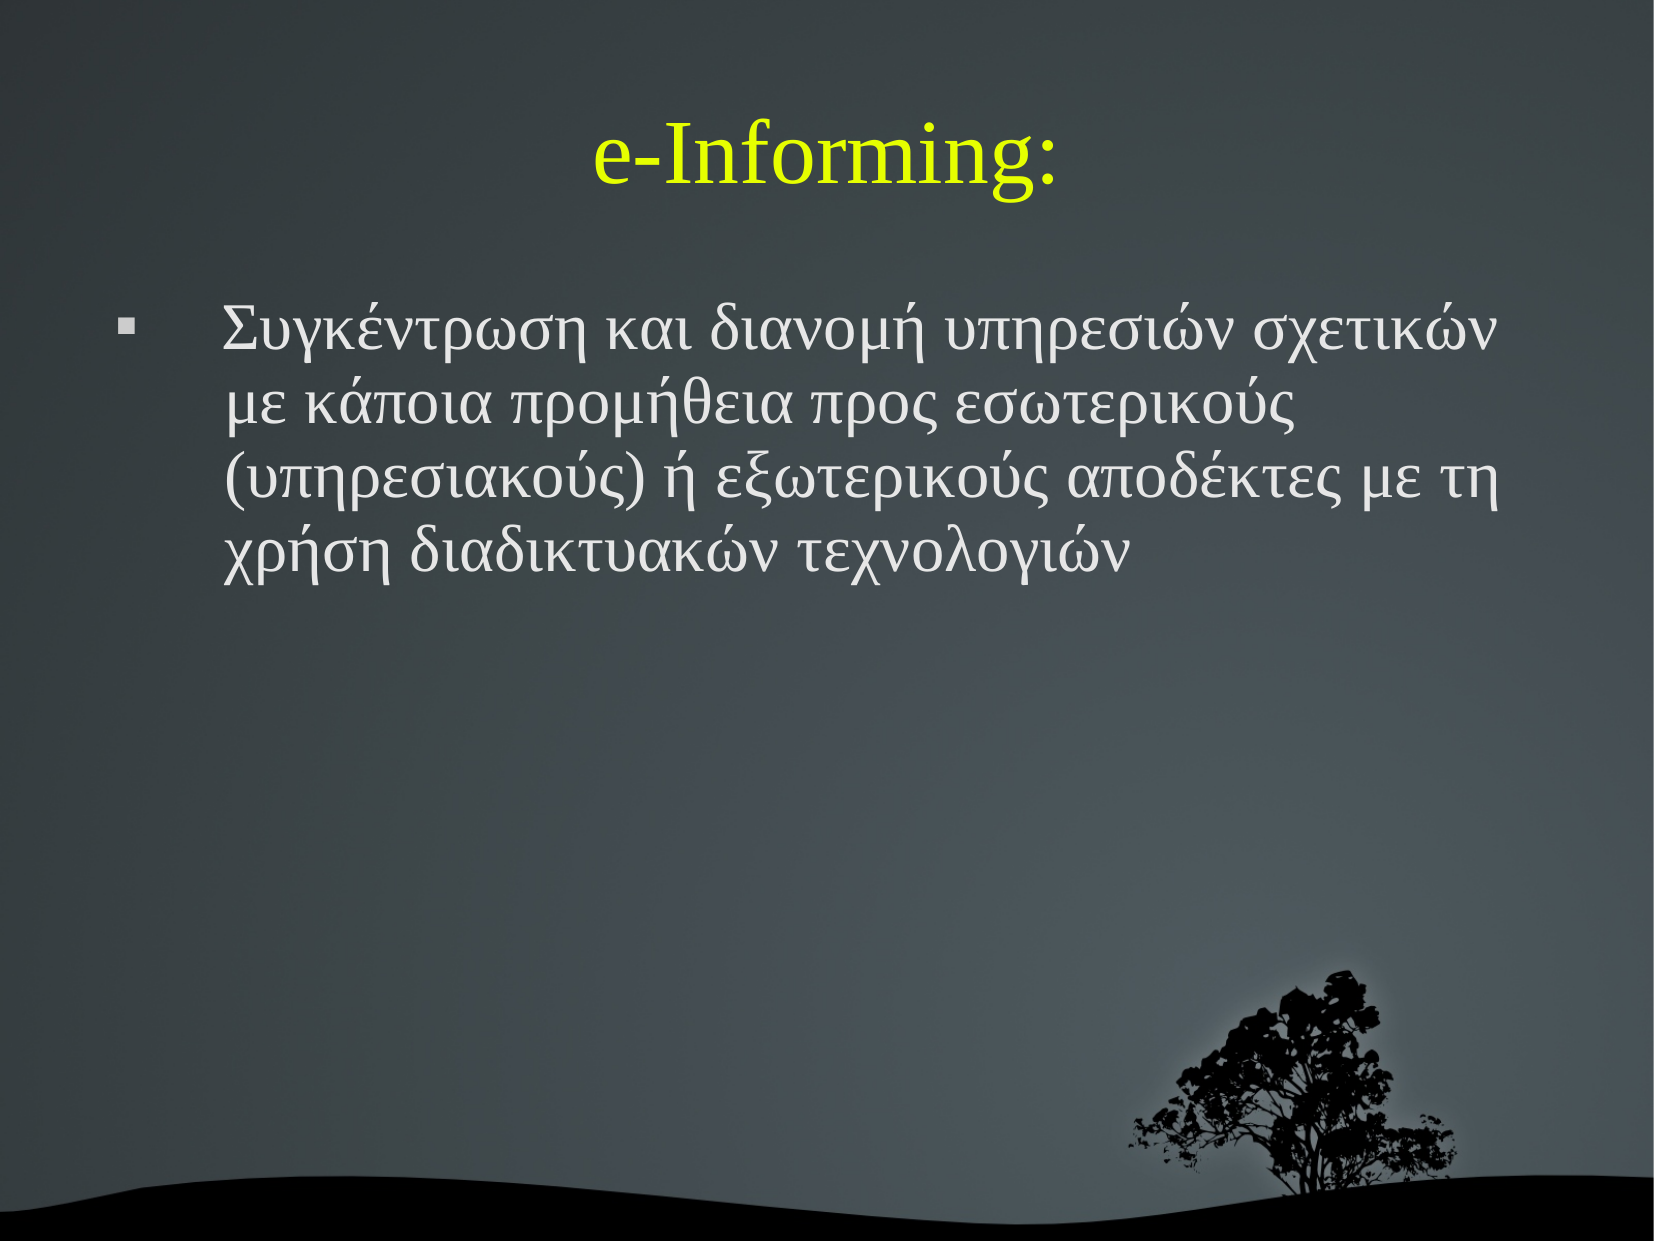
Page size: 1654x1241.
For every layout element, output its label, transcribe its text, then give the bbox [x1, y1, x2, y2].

picture [0, 0, 1654, 1241]
list Συγκέντρωση και διανομή υπηρεσιών σχετικών με κάποια προμήθεια προς εσωτερικούς (υπηρεσιακούς) ή εξωτερικούς αποδέκτες με τη χρήση διαδικτυακών τεχνολογιών [82, 290, 1571, 1094]
title e-Ιnforming: [82, 56, 1571, 250]
